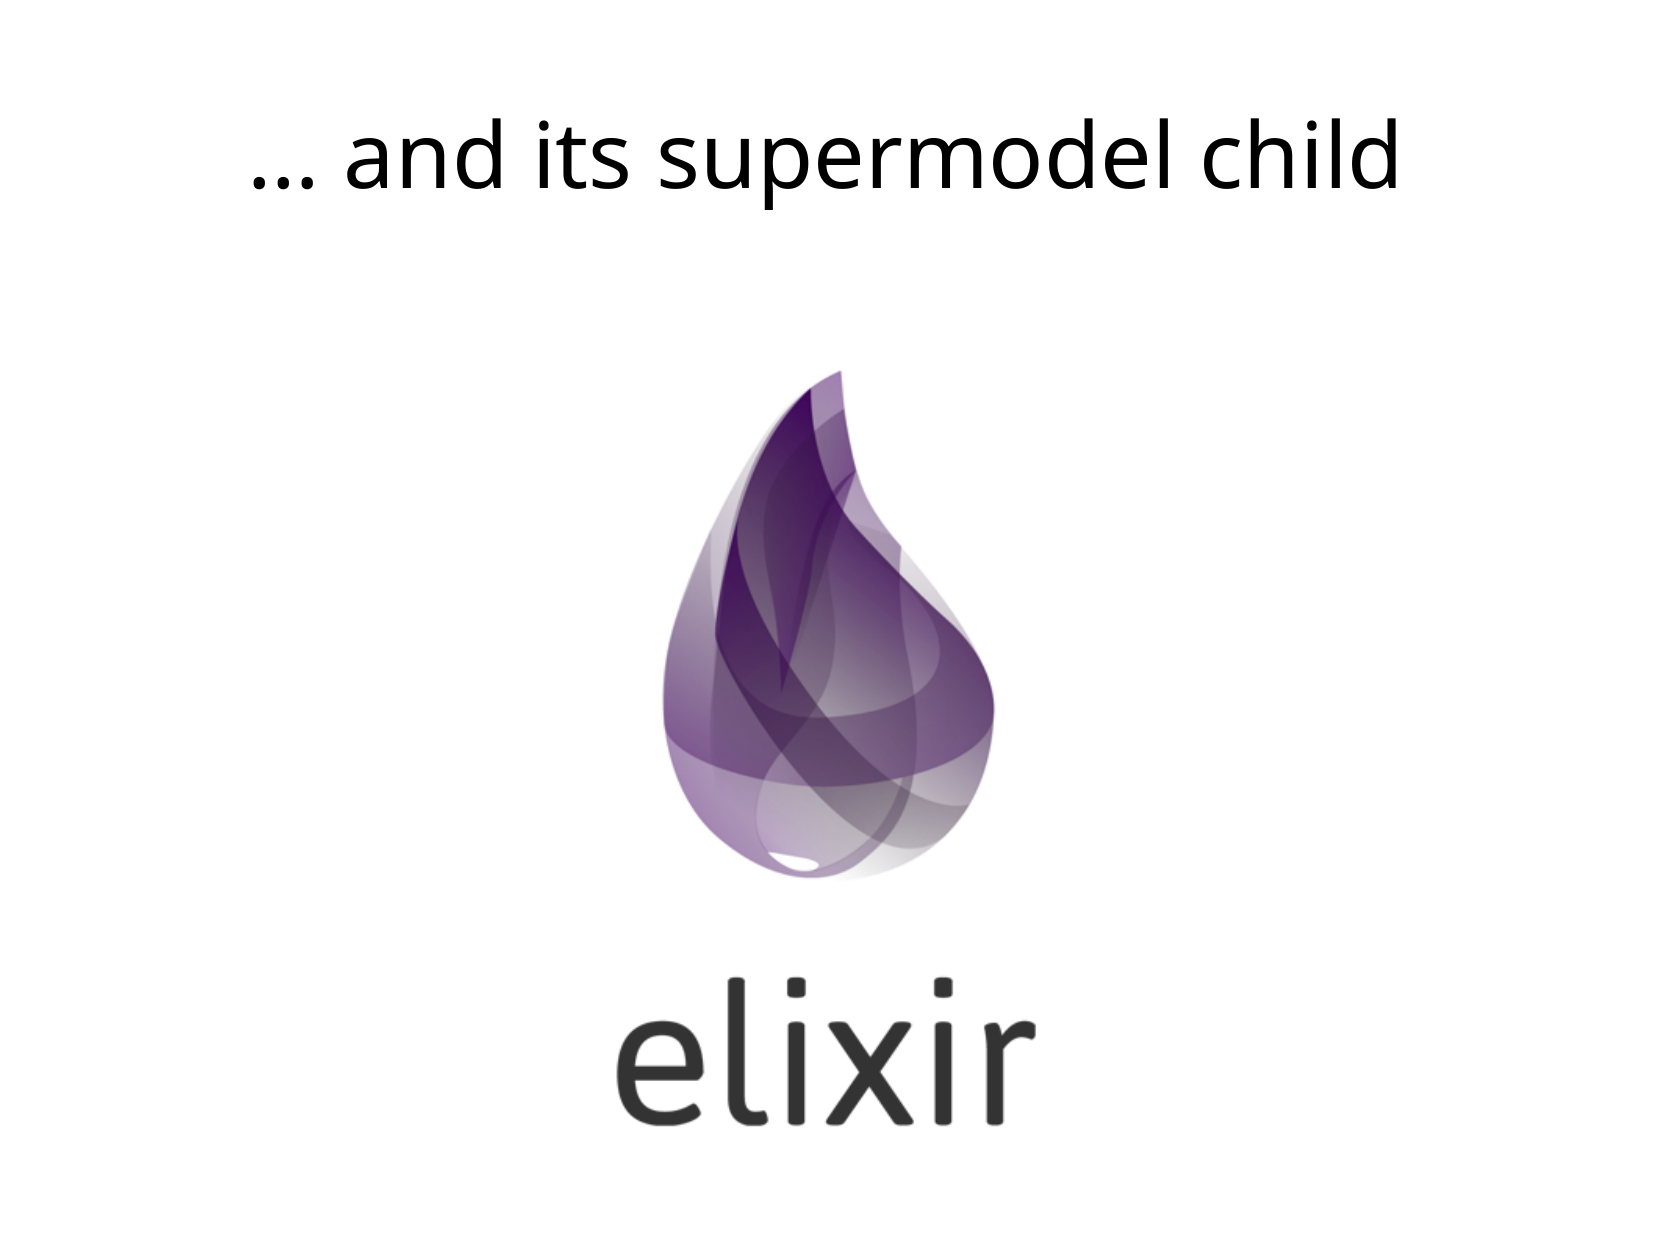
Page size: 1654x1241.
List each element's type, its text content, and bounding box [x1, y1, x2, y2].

title … and its supermodel child [82, 49, 1571, 257]
picture [201, 279, 1452, 1217]
